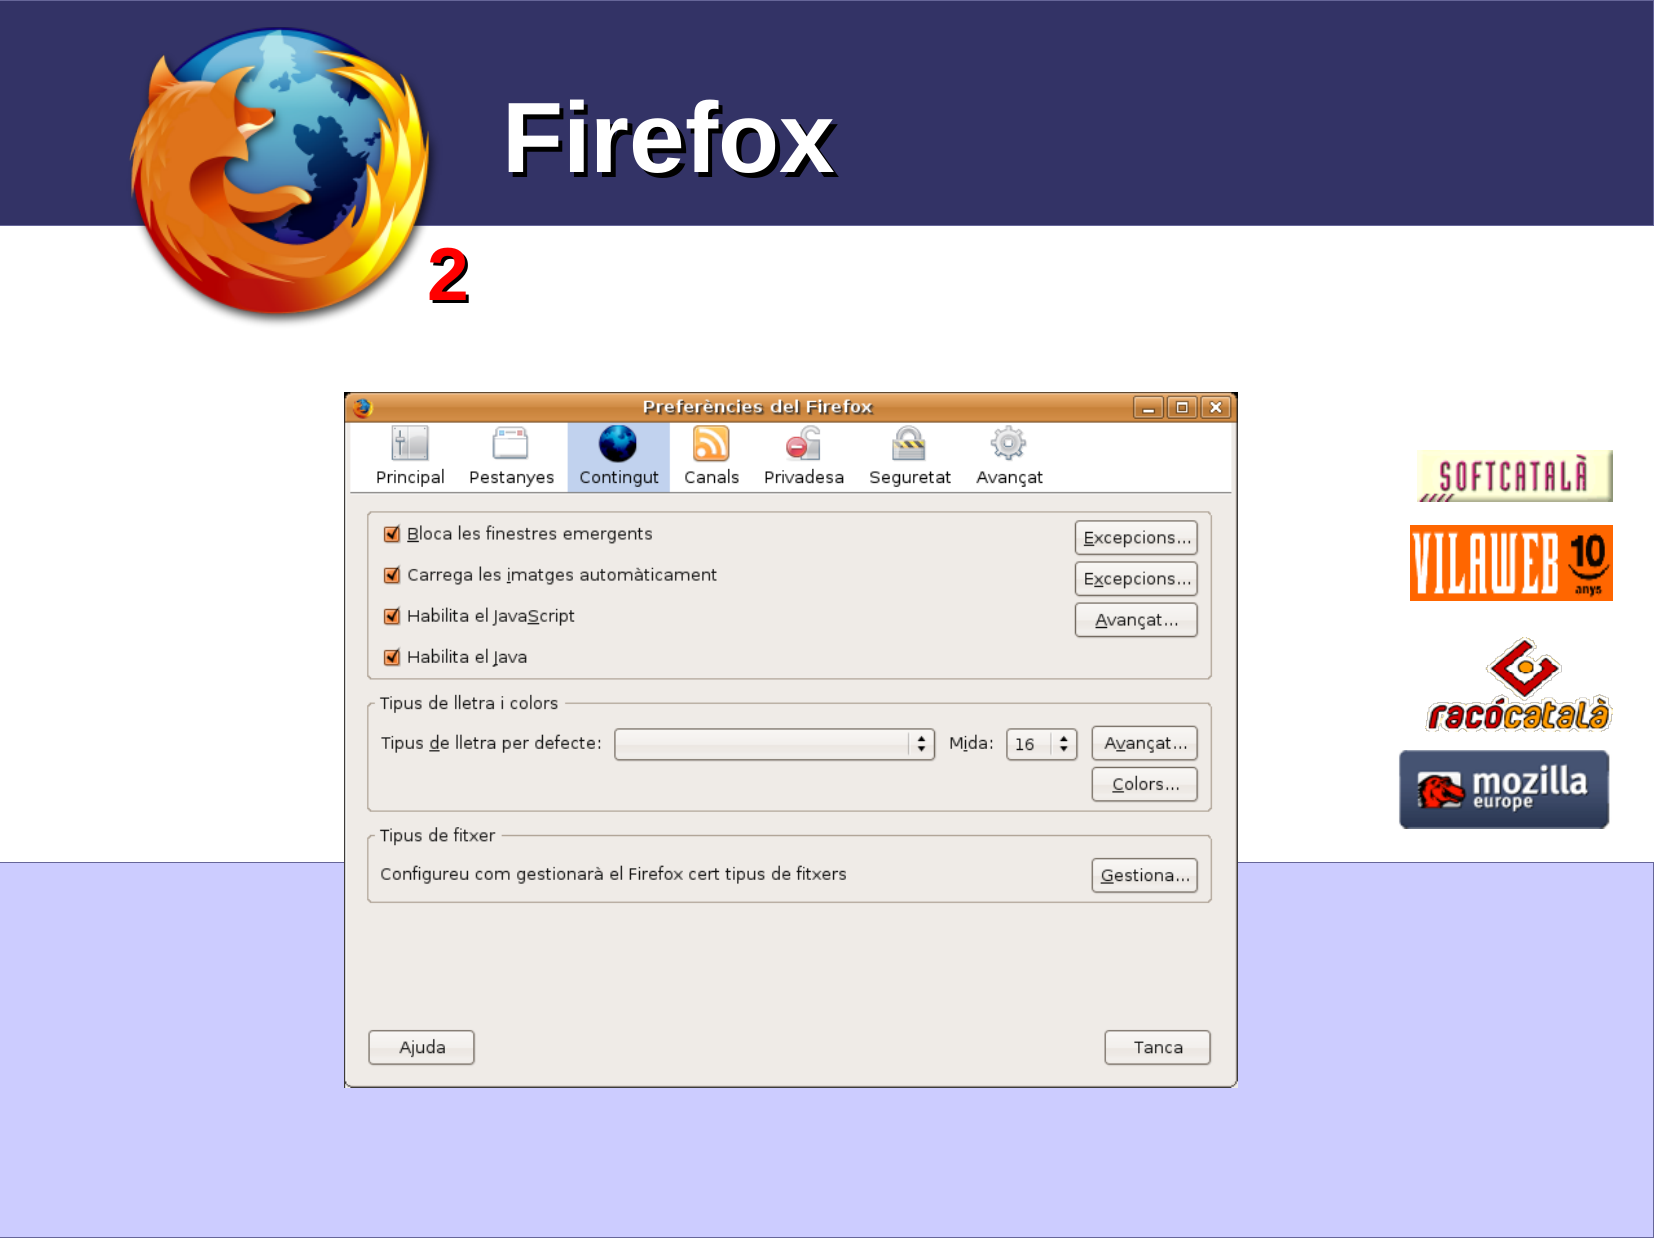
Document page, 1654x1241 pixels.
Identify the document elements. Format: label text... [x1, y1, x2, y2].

picture [1425, 637, 1613, 732]
text_box [0, 0, 1654, 226]
picture [112, 3, 451, 338]
text_box 2 [412, 225, 526, 338]
picture [1417, 450, 1613, 502]
picture [1387, 750, 1622, 829]
text_box Firefox [487, 75, 938, 202]
text_box [0, 862, 1654, 1238]
picture [344, 392, 1238, 1088]
picture [1410, 525, 1613, 601]
